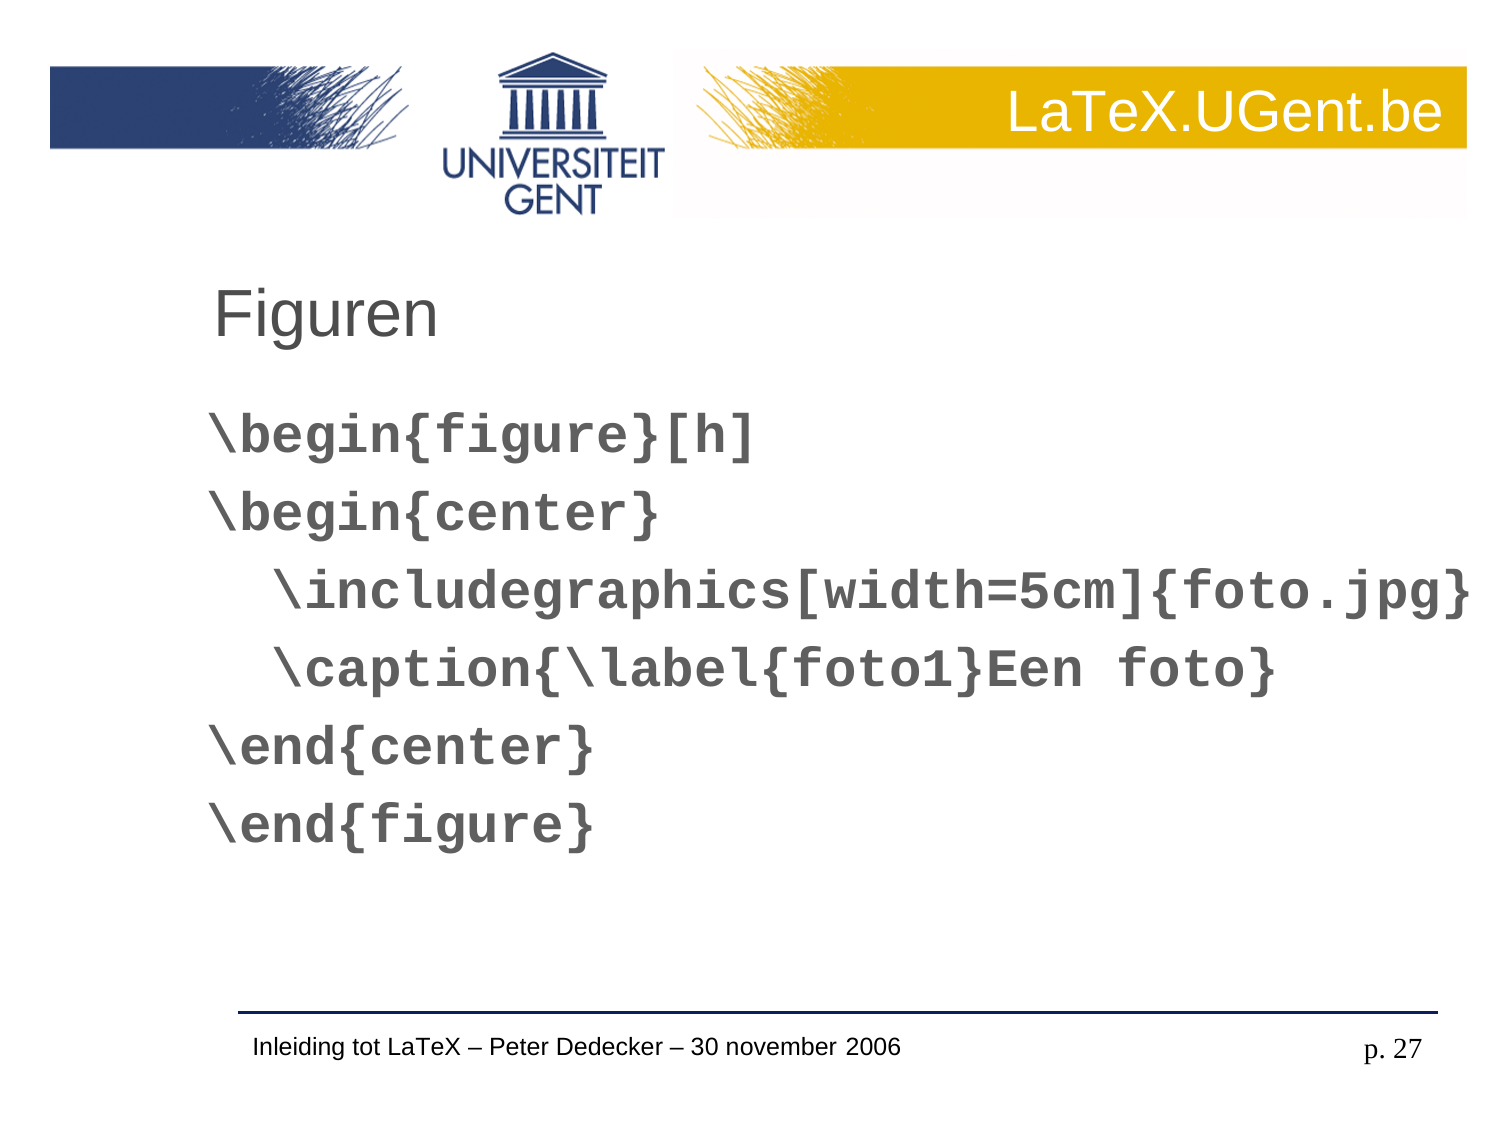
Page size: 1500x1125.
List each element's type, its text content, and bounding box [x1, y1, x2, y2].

title Figuren [213, 219, 1414, 406]
list \begin{figure}[h] \begin{center} \includegraphics[width=5cm]{foto.jpg} \caption{\label{foto1}Een foto} \end{center} \end{figure} [206, 406, 1477, 1007]
picture [50, 49, 1467, 219]
